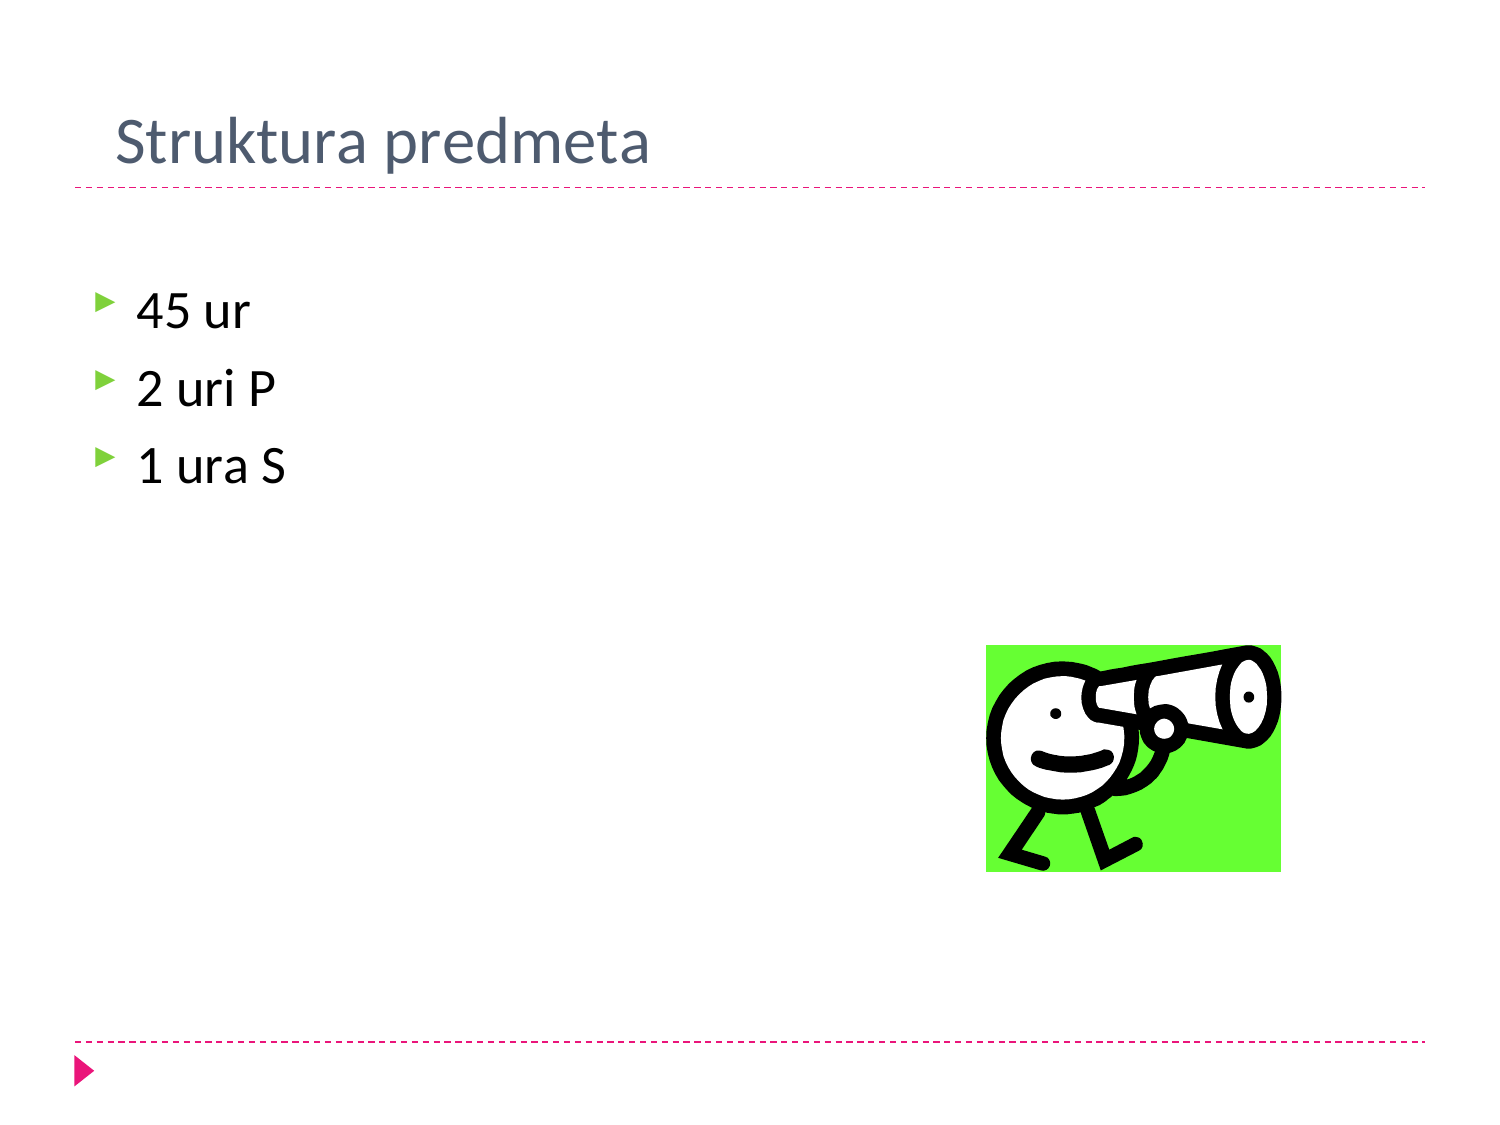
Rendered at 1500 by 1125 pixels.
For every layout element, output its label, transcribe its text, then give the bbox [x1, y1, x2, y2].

list 45 ur 2 uri P 1 ura S [76, 267, 1427, 991]
picture [986, 645, 1282, 872]
title Struktura predmeta [100, 0, 1338, 185]
